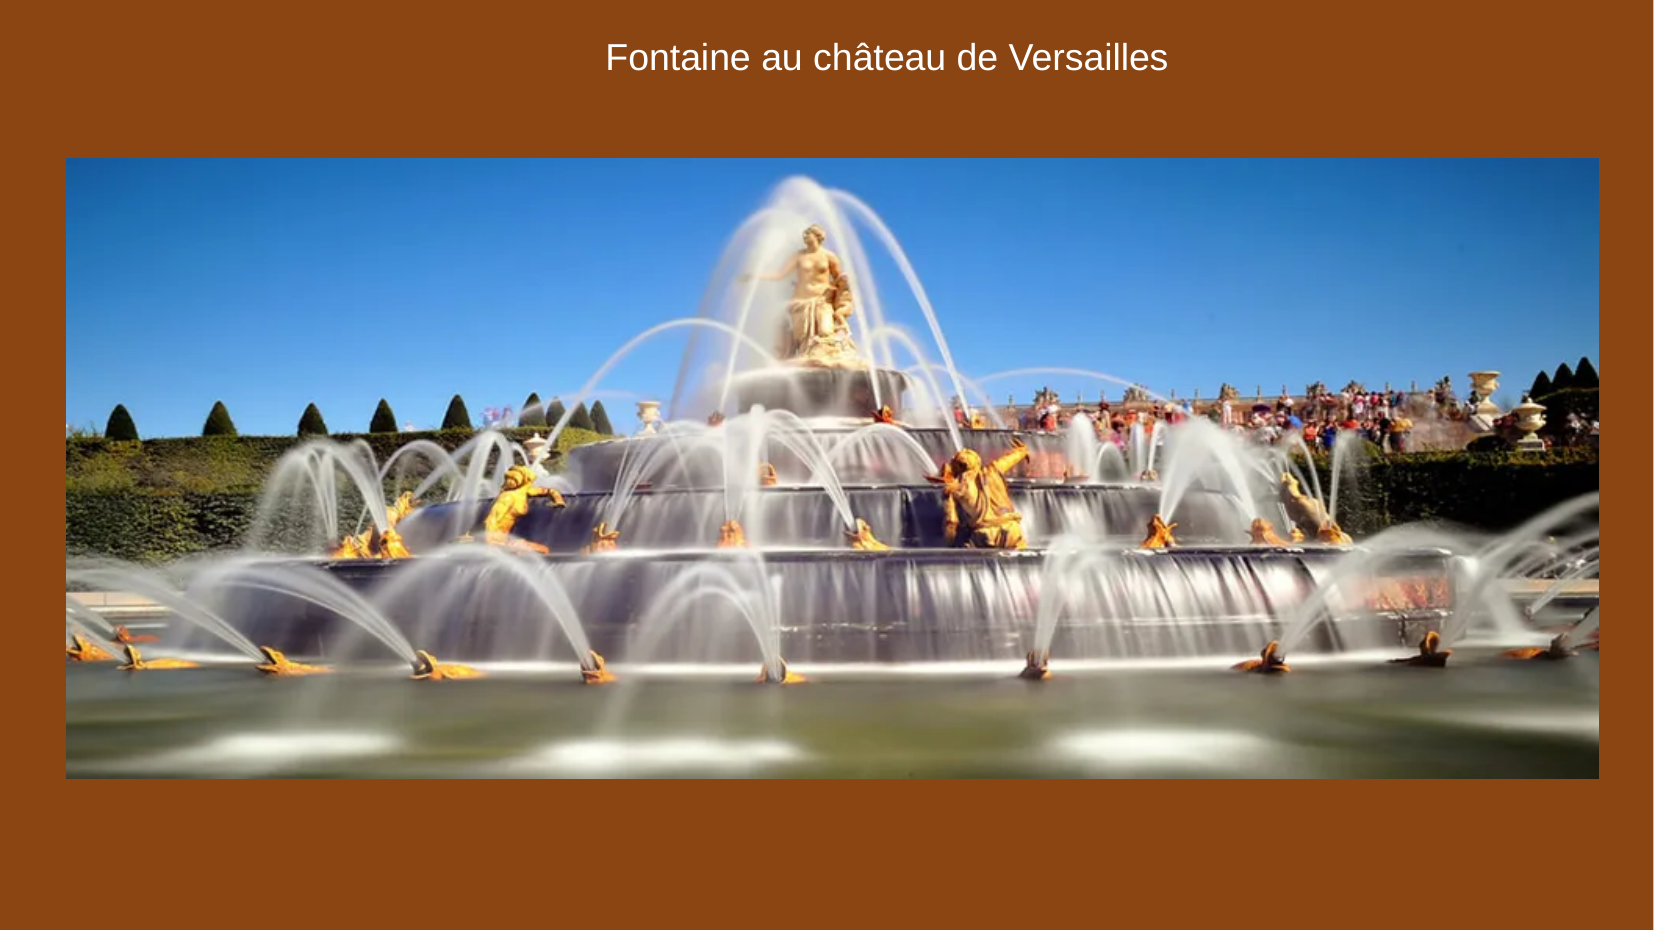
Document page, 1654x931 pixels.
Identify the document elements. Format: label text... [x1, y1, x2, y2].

text_box Fontaine au château de Versailles [590, 29, 1270, 119]
picture [66, 158, 1599, 779]
